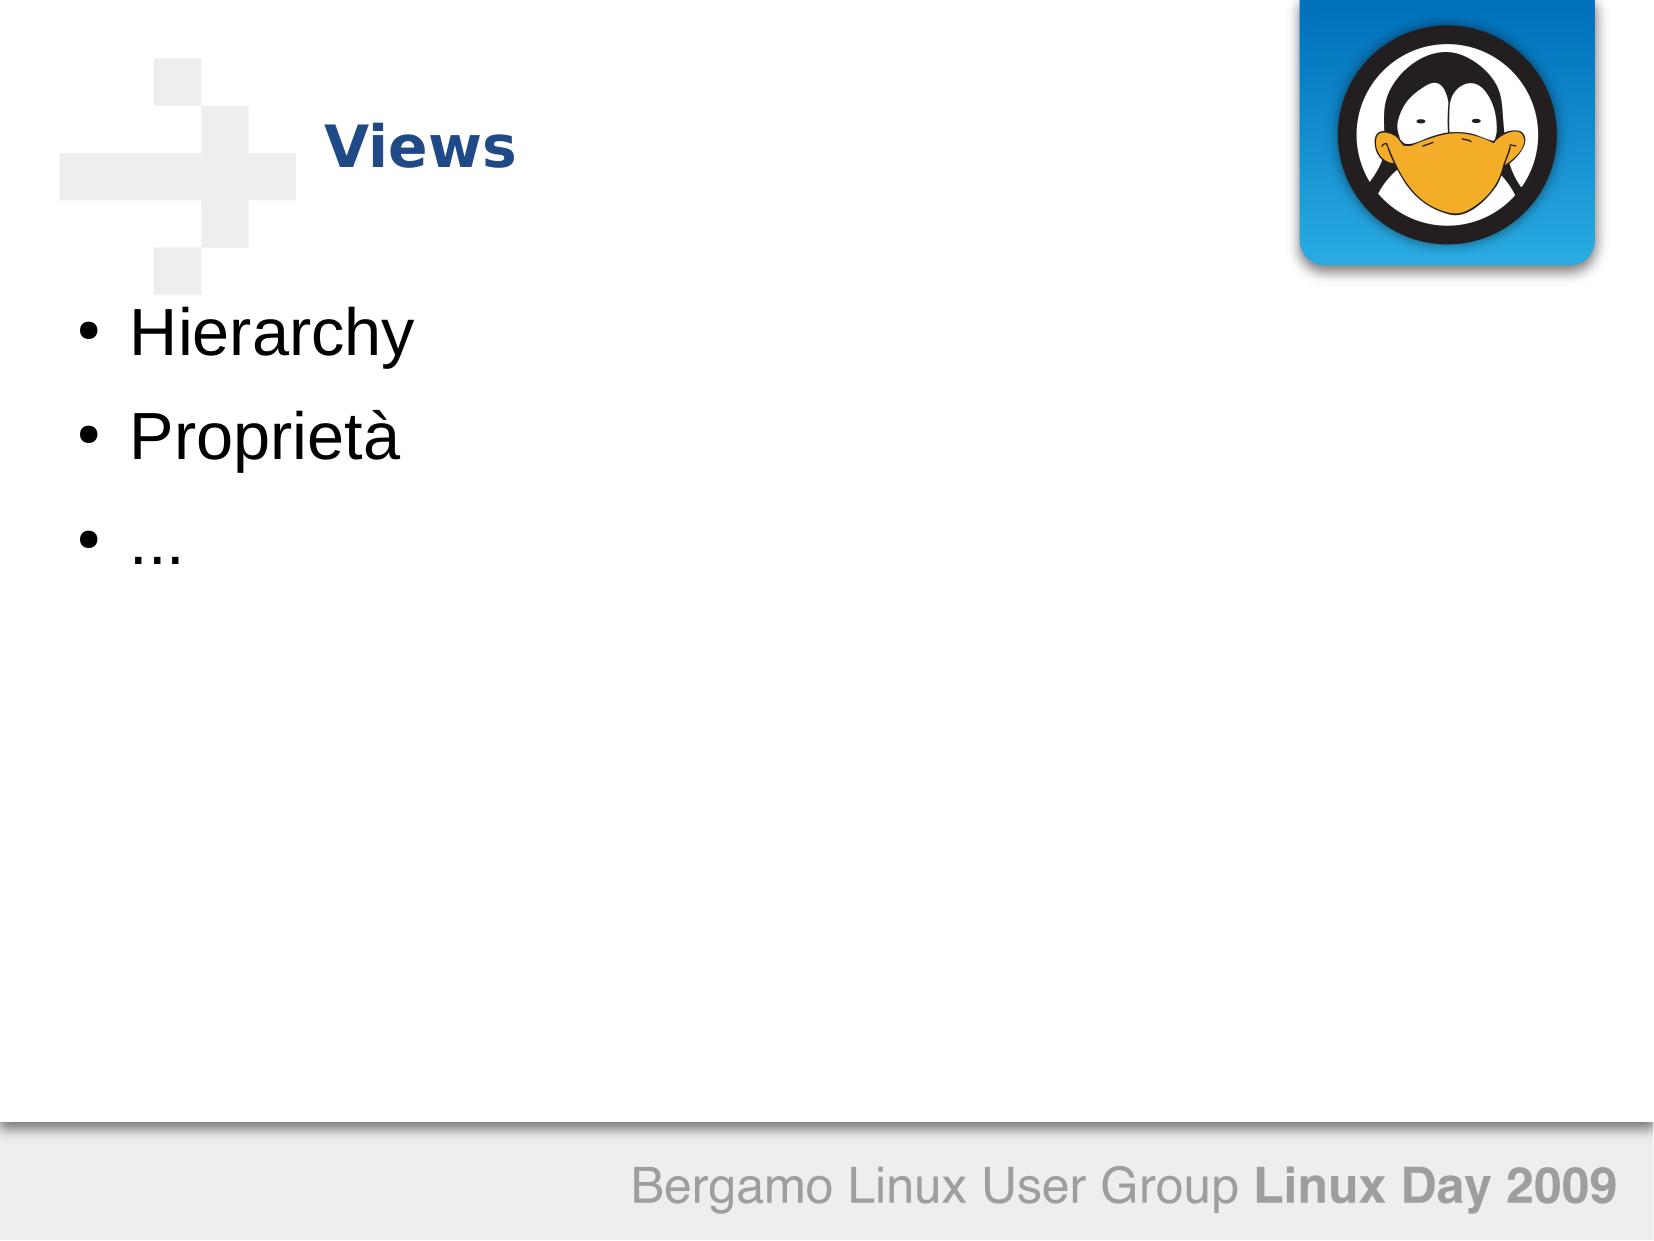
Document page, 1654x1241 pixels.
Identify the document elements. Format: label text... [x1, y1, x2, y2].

list Hierarchy Proprietà ... [59, 295, 1595, 1078]
picture [0, 0, 1654, 1240]
title Views [324, 66, 1247, 229]
